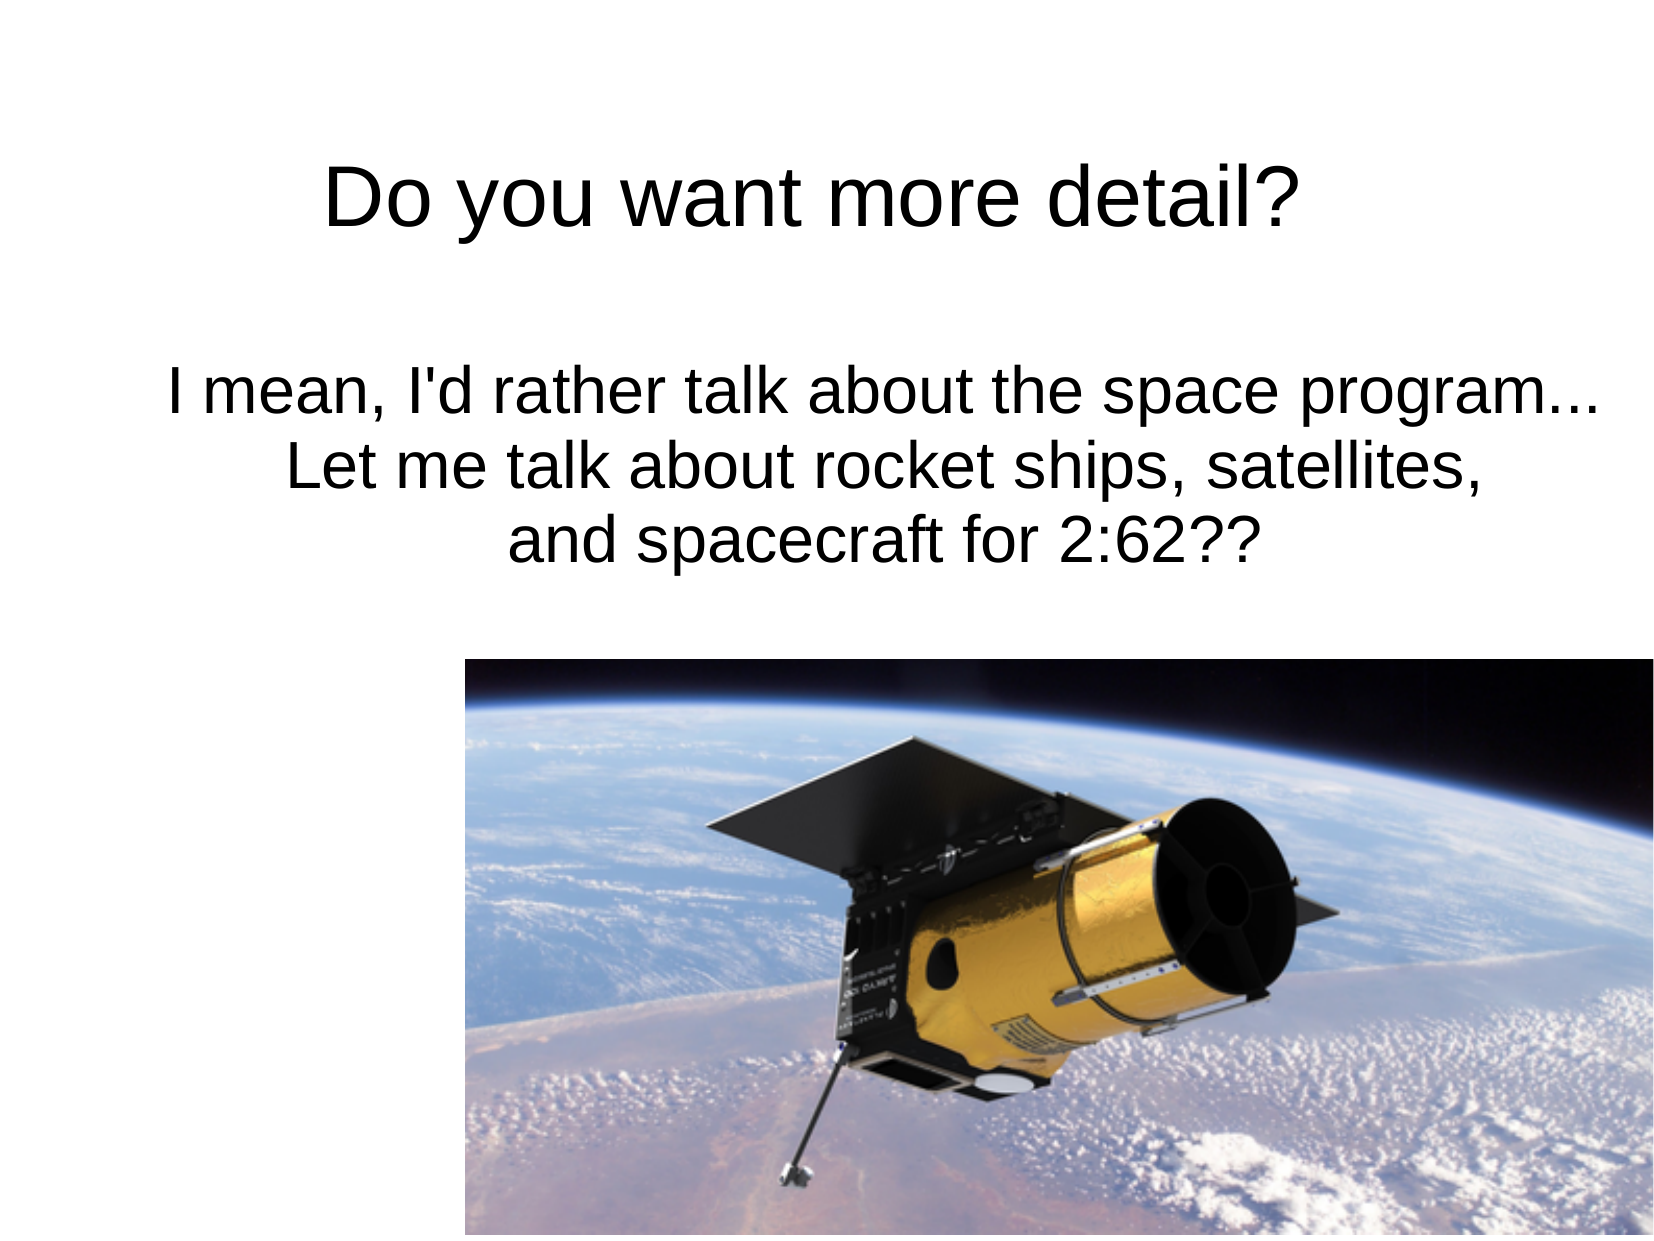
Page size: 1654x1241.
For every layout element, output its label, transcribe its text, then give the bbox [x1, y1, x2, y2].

subtitle I mean, I'd rather talk about the space program... Let me talk about rocket ships, satellites, and spacecraft for 2:62?? [150, 255, 1621, 676]
picture [465, 659, 1654, 1236]
title Do you want more detail? [118, 112, 1506, 281]
